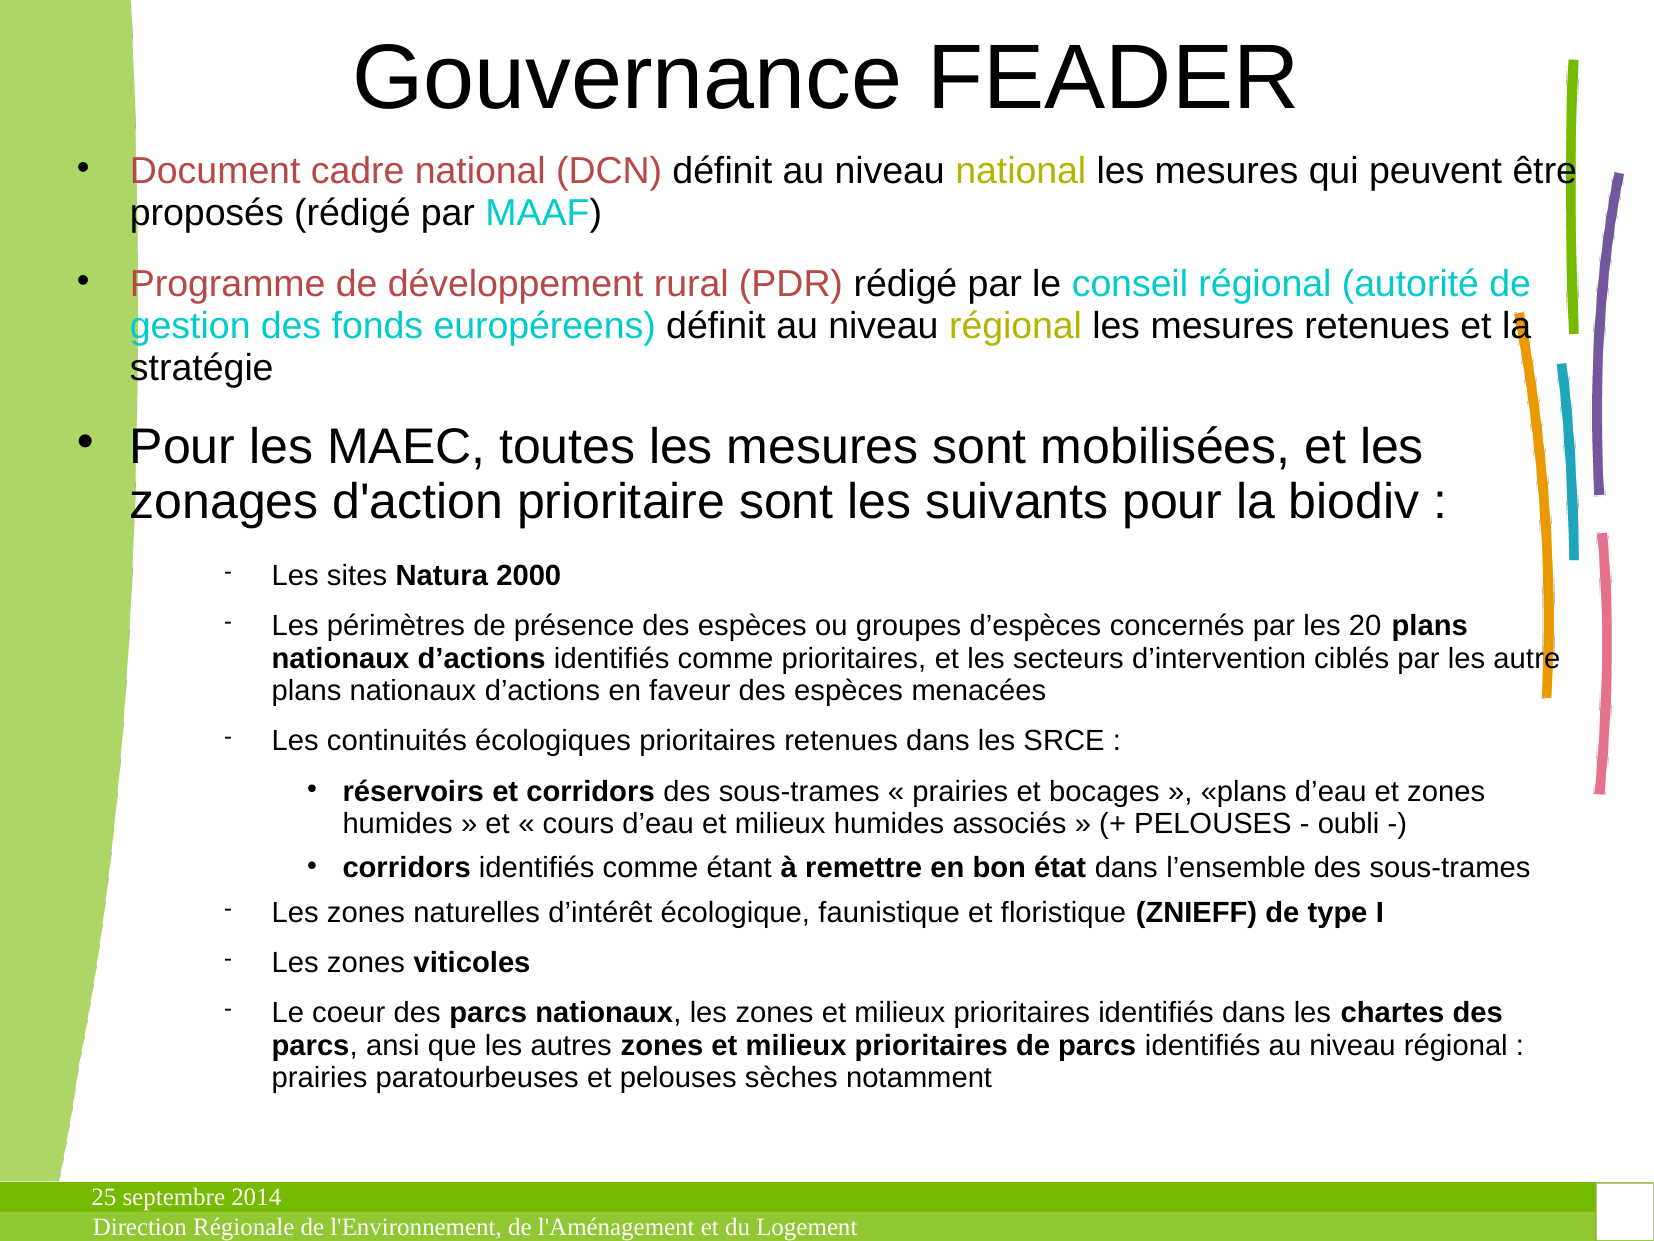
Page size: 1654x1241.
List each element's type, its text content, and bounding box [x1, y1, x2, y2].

title Gouvernance FEADER [82, 2, 1571, 147]
list Document cadre national (DCN) définit au niveau national les mesures qui peuvent être proposés (rédigé par MAAF) Programme de développement rural (PDR) rédigé par le conseil régional (autorité de gestion des fonds européreens) définit au niveau régional les mesures retenues et la stratégie Pour les MAEC, toutes les mesures sont mobilisées, et les zonages d'action prioritaire sont les suivants pour la biodiv : Les sites Natura 2000 Les périmètres de présence des espèces ou groupes d’espèces concernés par les 20 plans nationaux d’actions identifiés comme prioritaires, et les secteurs d’intervention ciblés par les autre plans nationaux d’actions en faveur des espèces menacées Les continuités écologiques prioritaires retenues dans les SRCE : réservoirs et corridors des sous-trames « prairies et bocages », «plans d’eau et zones humides » et « cours d’eau et milieux humides associés » (+ PELOUSES - oubli -) corridors identifiés comme étant à remettre en bon état dans l’ensemble des sous-trames Les zones naturelles d’intérêt écologique, faunistique et floristique (ZNIEFF) de type I Les zones viticoles Le coeur des parcs nationaux, les zones et milieux prioritaires identifiés dans les chartes des parcs, ansi que les autres zones et milieux prioritaires de parcs identifiés au niveau régional : prairies paratourbeuses et pelouses sèches notamment [59, 147, 1595, 1103]
picture [0, 0, 1654, 1241]
